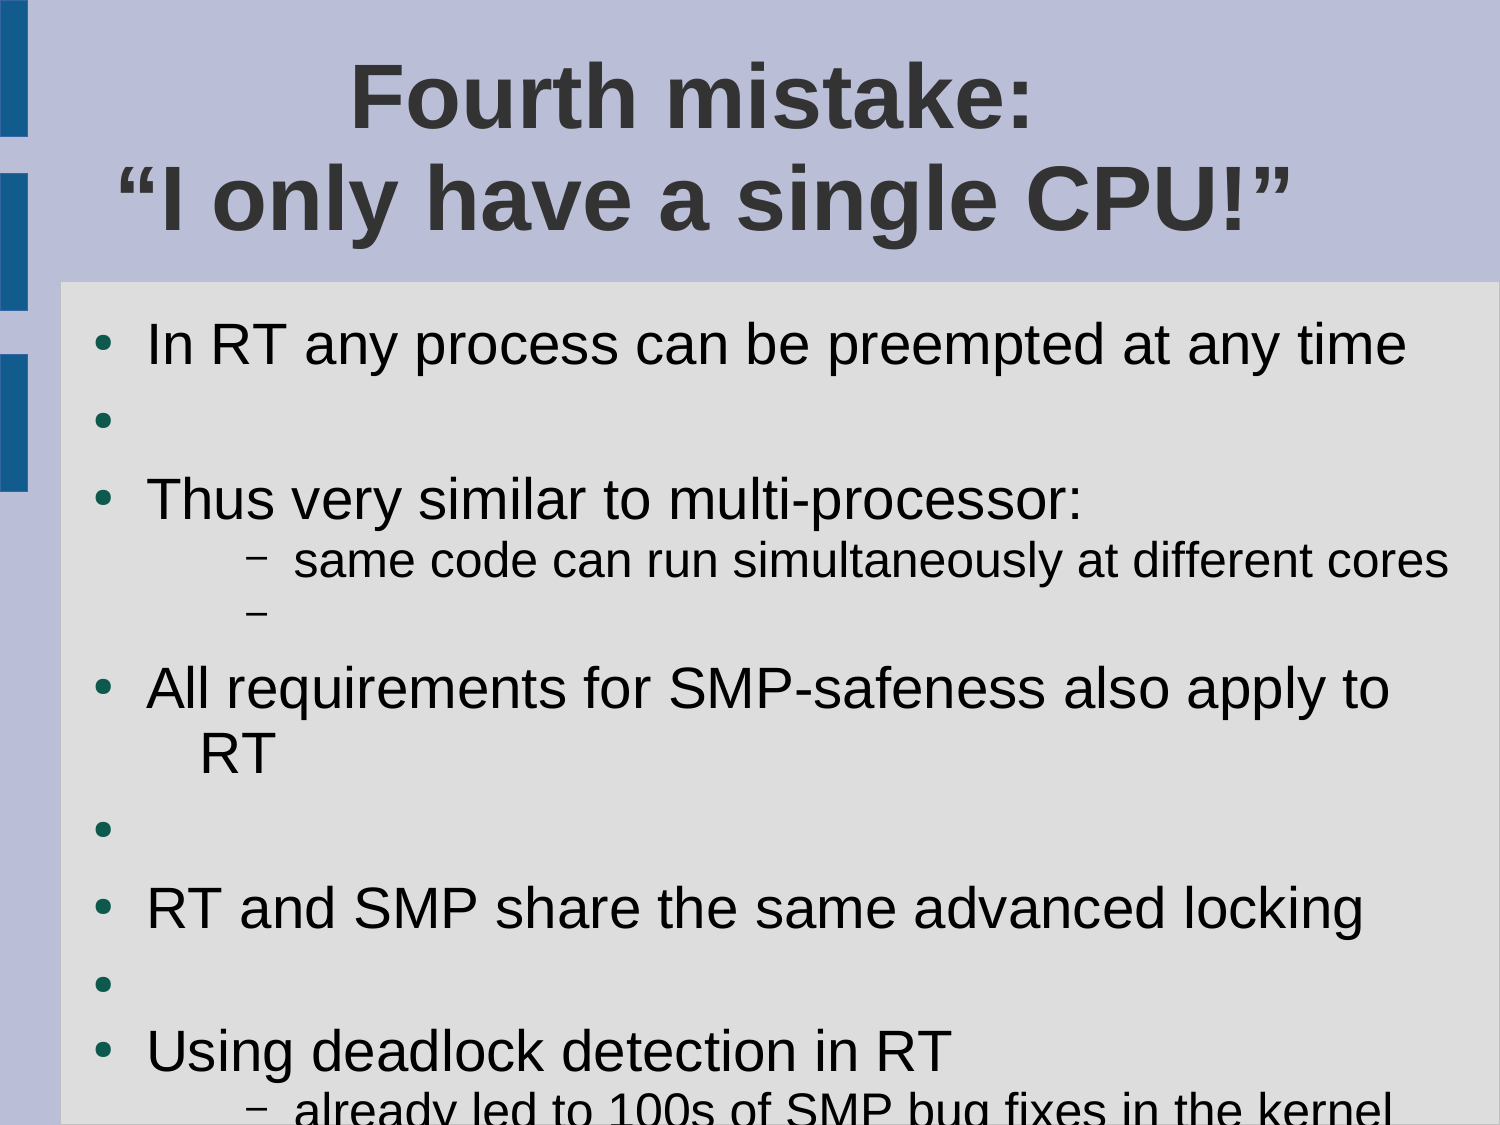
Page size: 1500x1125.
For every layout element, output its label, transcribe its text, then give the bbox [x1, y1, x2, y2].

title Fourth mistake: “I only have a single CPU!” [99, 37, 1351, 258]
list In RT any process can be preempted at any time Thus very similar to multi-processor: same code can run simultaneously at different cores All requirements for SMP-safeness also apply to RT RT and SMP share the same advanced locking Using deadlock detection in RT already led to 100s of SMP bug fixes in the kernel [42, 304, 1493, 1082]
